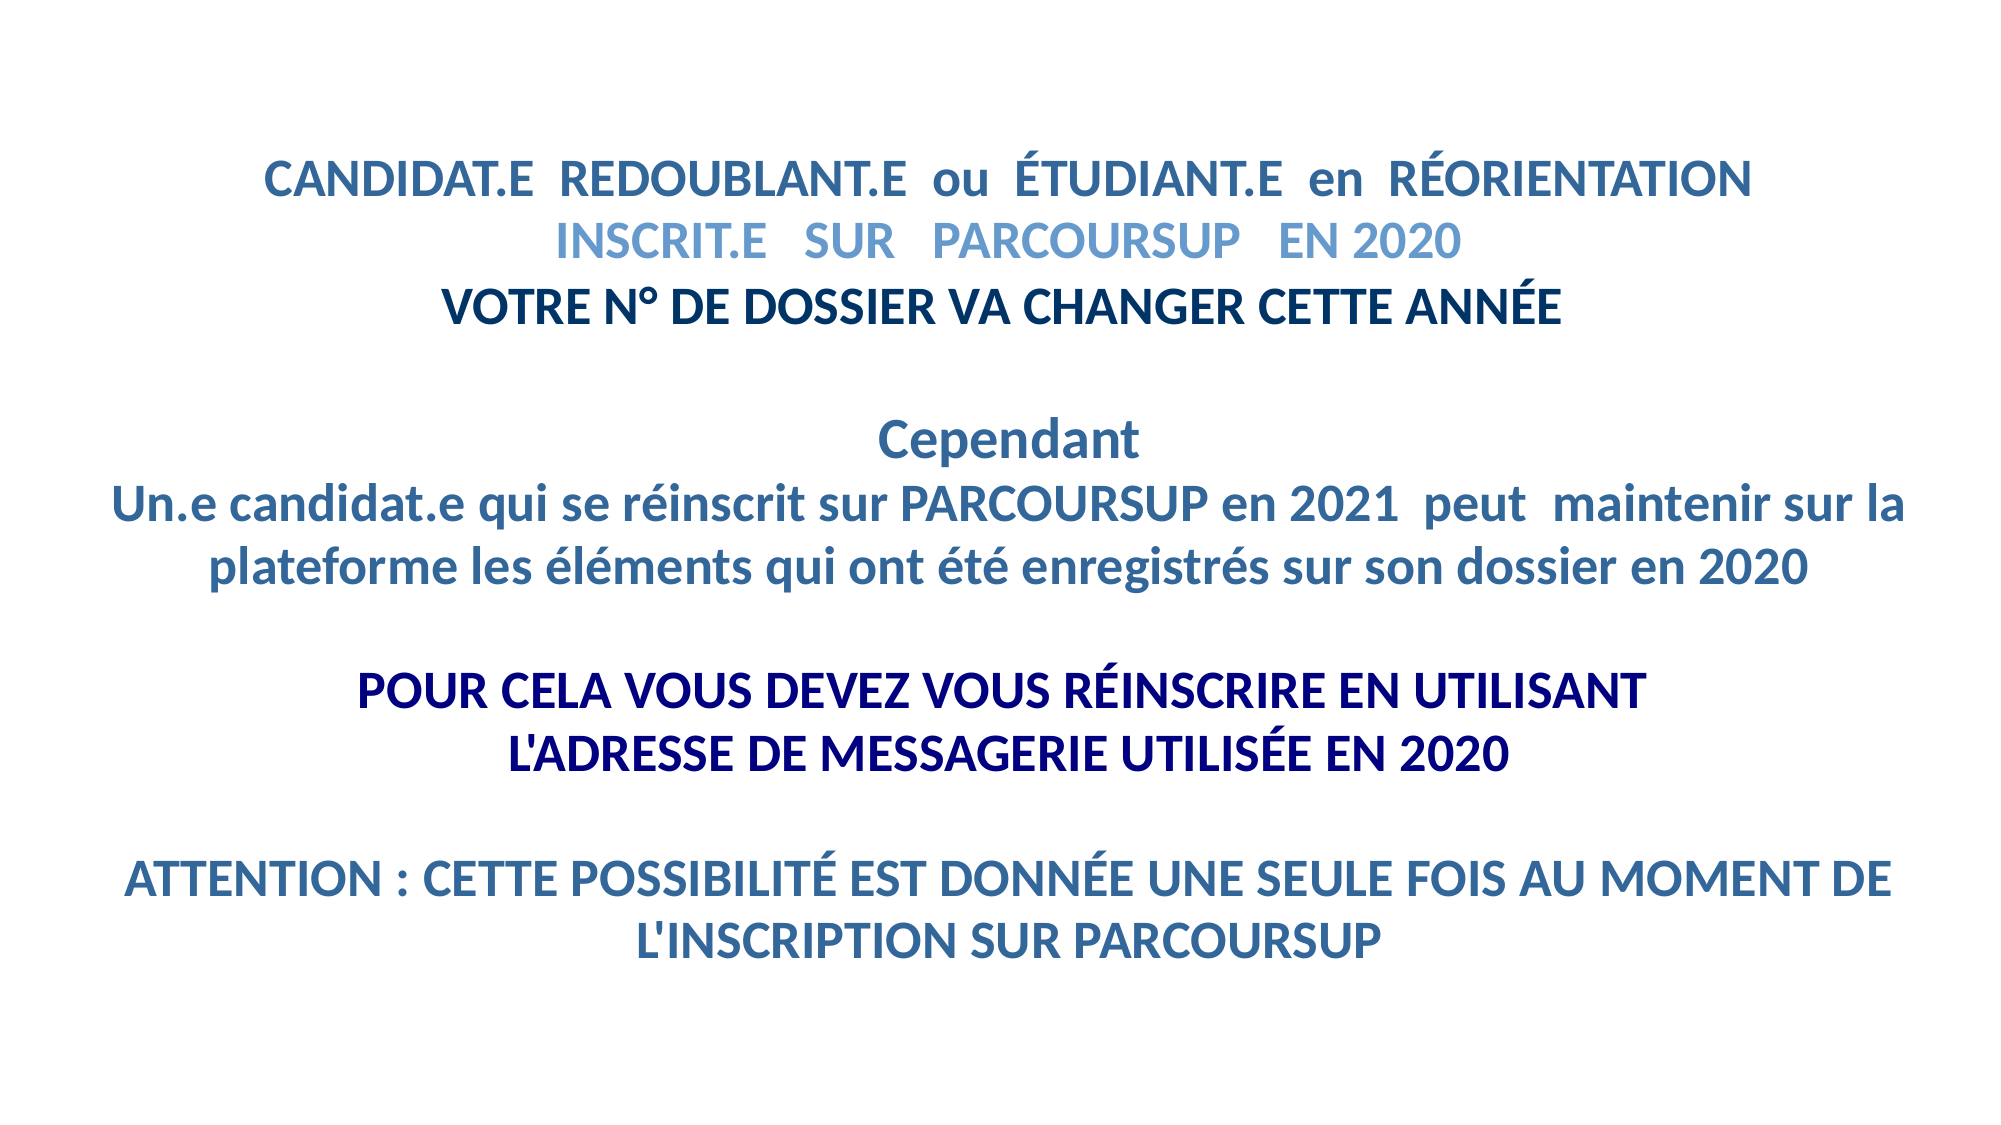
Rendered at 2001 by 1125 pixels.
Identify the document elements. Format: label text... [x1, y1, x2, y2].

title CANDIDAT.E REDOUBLANT.E ou ÉTUDIANT.E en RÉORIENTATION INSCRIT.E SUR PARCOURSUP EN 2020 VOTRE N° DE DOSSIER VA CHANGER CETTE ANNÉE Cependant Un.e candidat.e qui se réinscrit sur PARCOURSUP en 2021 peut maintenir sur la plateforme les éléments qui ont été enregistrés sur son dossier en 2020 POUR CELA VOUS DEVEZ VOUS RÉINSCRIRE EN UTILISANT L'ADRESSE DE MESSAGERIE UTILISÉE EN 2020 ATTENTION : CETTE POSSIBILITÉ EST DONNÉE UNE SEULE FOIS AU MOMENT DE L'INSCRIPTION SUR PARCOURSUP [59, 35, 1961, 1084]
